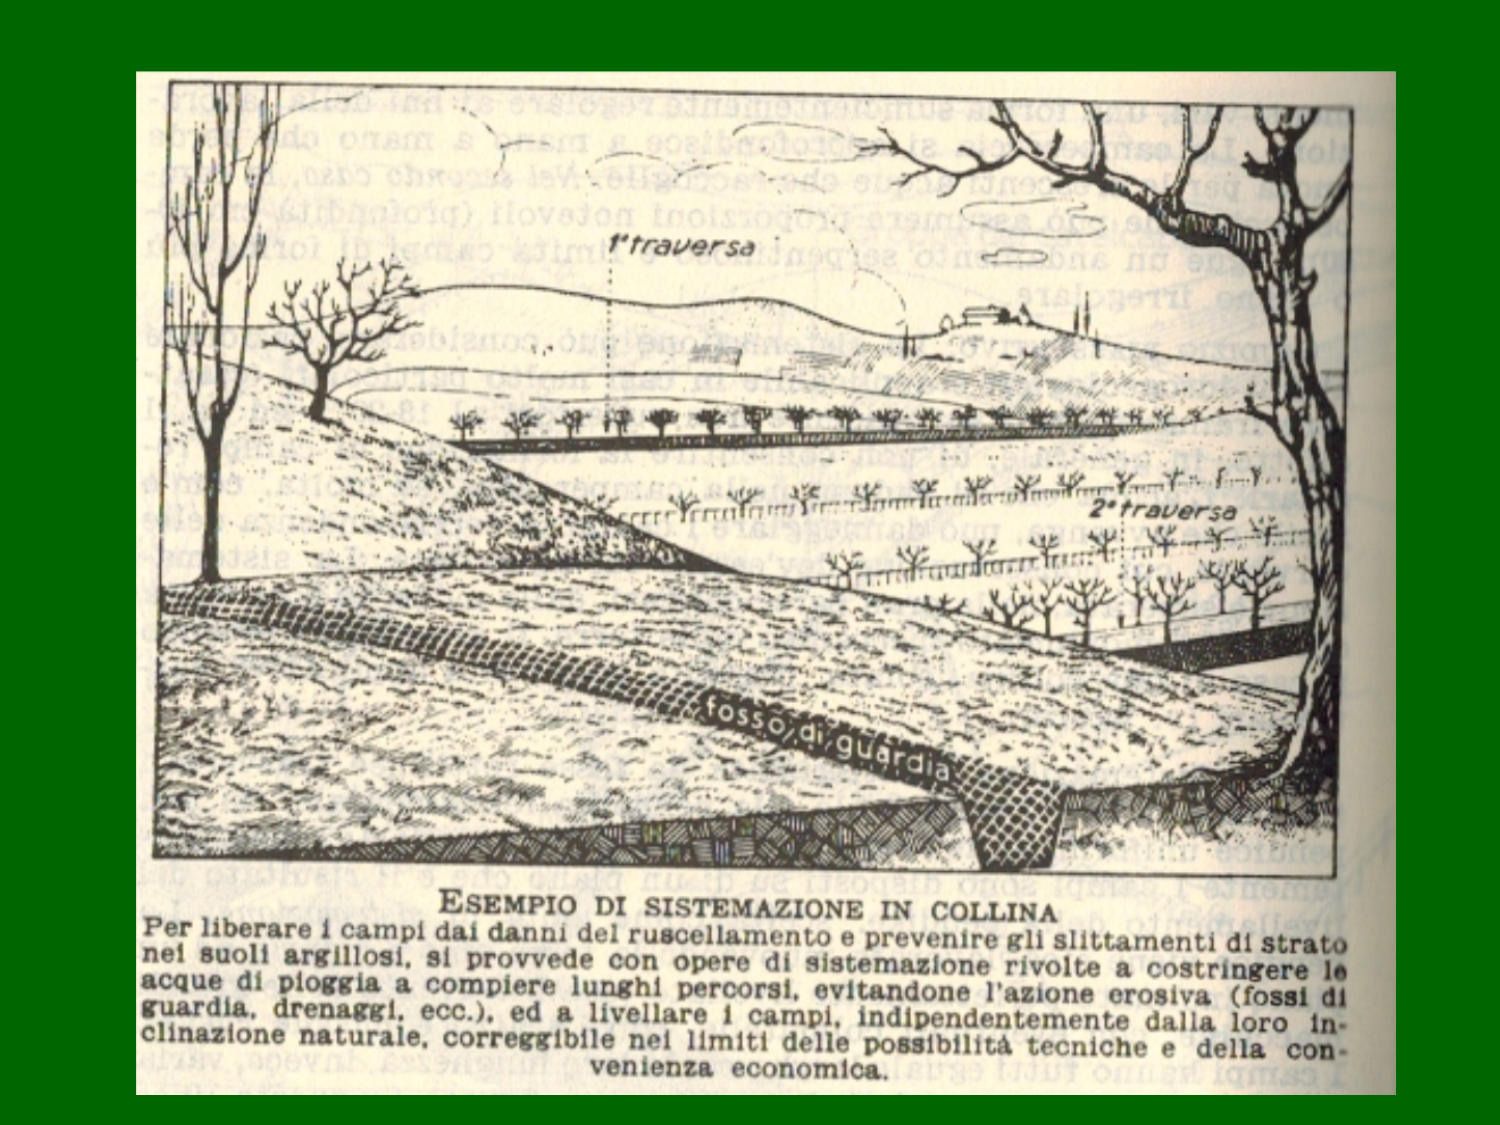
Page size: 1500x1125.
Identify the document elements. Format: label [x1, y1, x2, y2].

picture [135, 71, 1396, 1096]
